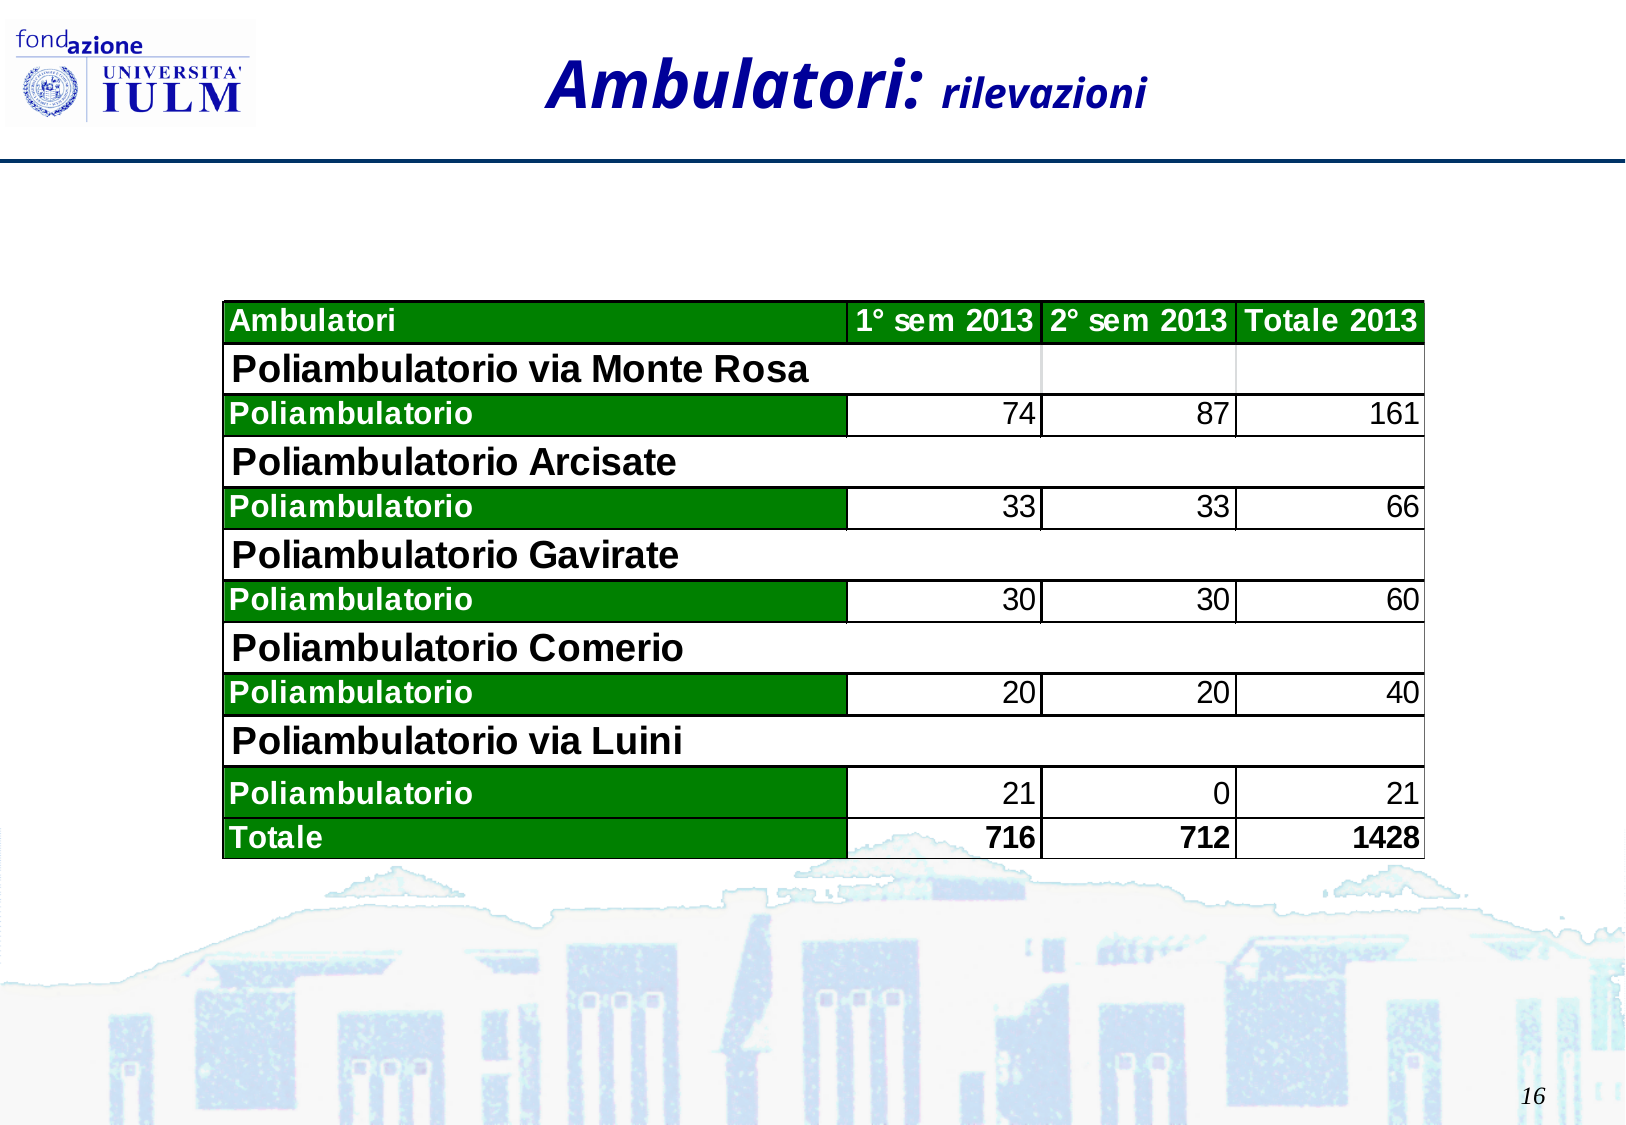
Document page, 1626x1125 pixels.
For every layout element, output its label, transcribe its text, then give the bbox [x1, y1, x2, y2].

picture [5, 19, 256, 127]
picture [221, 300, 1427, 861]
text_box Ambulatori: rilevazioni [304, 18, 1392, 144]
